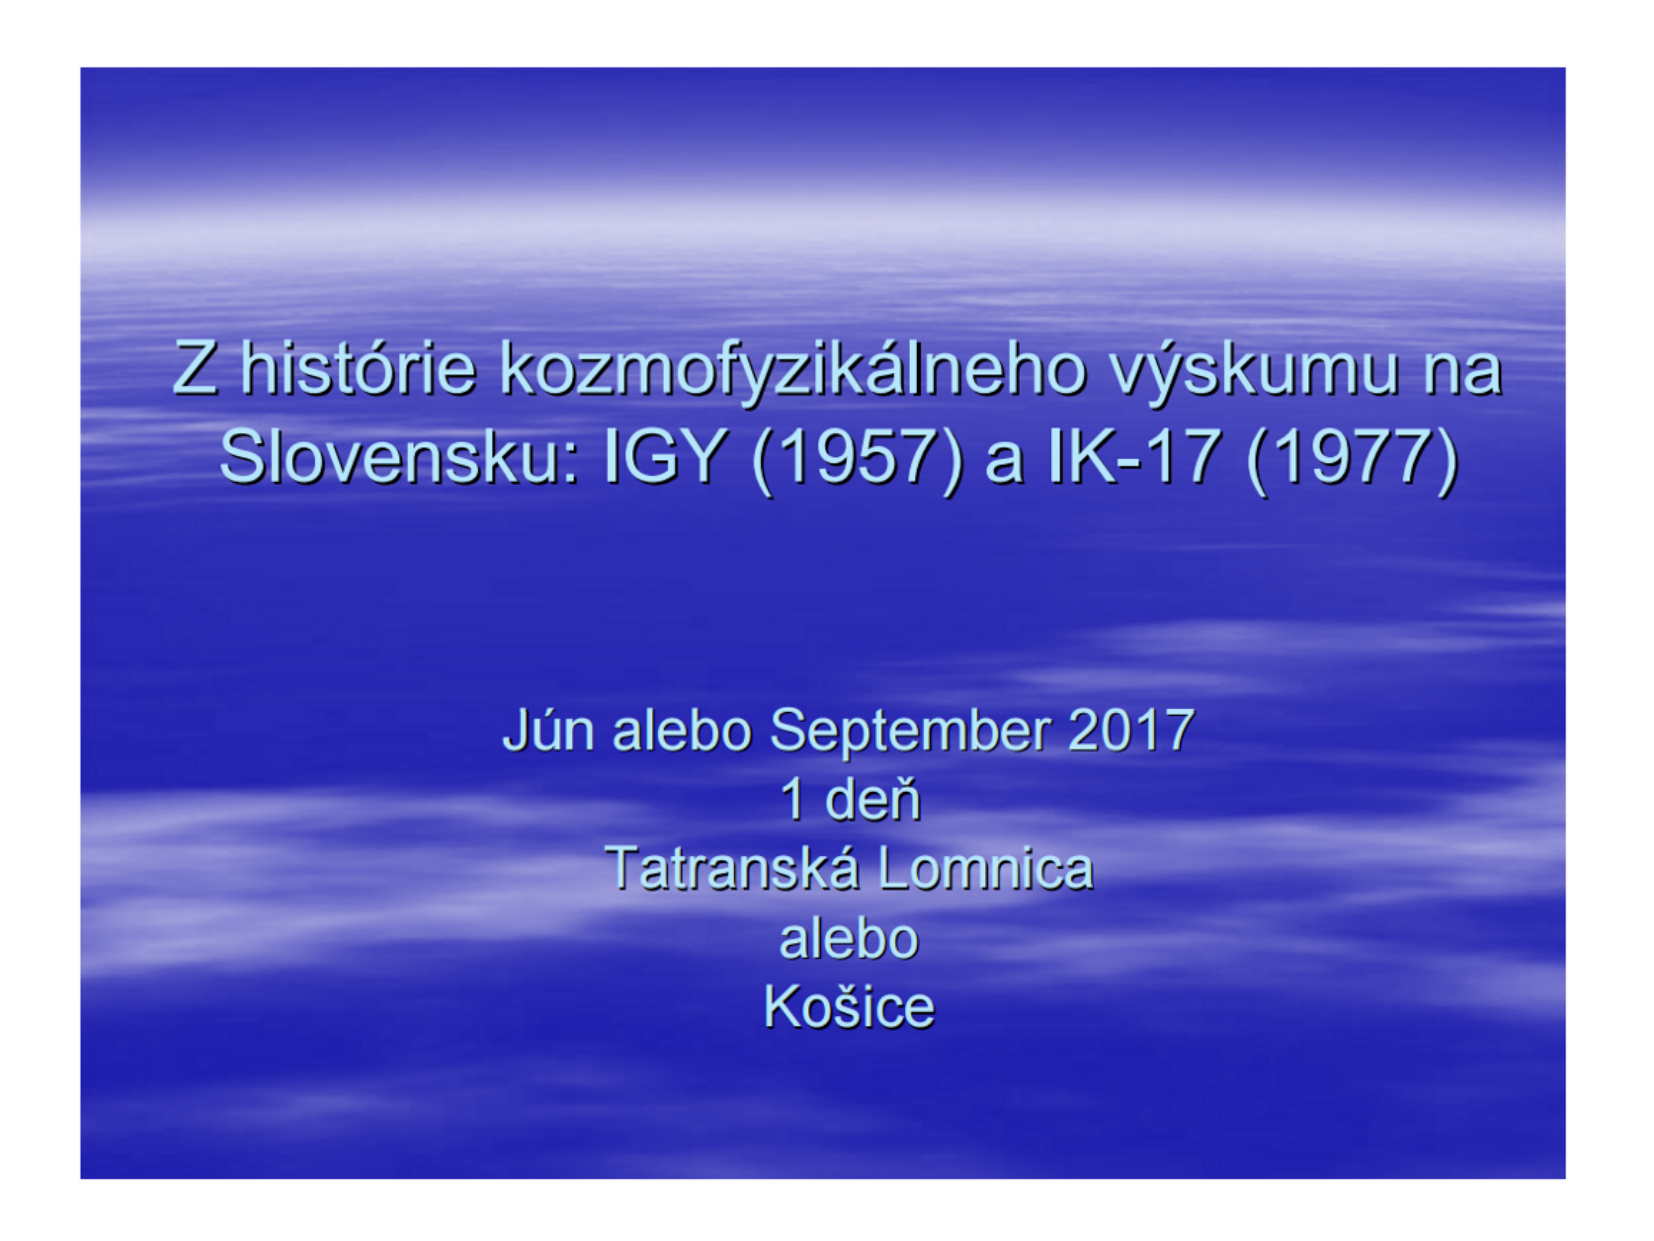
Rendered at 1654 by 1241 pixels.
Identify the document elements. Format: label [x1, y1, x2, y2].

picture [75, 59, 1576, 1186]
